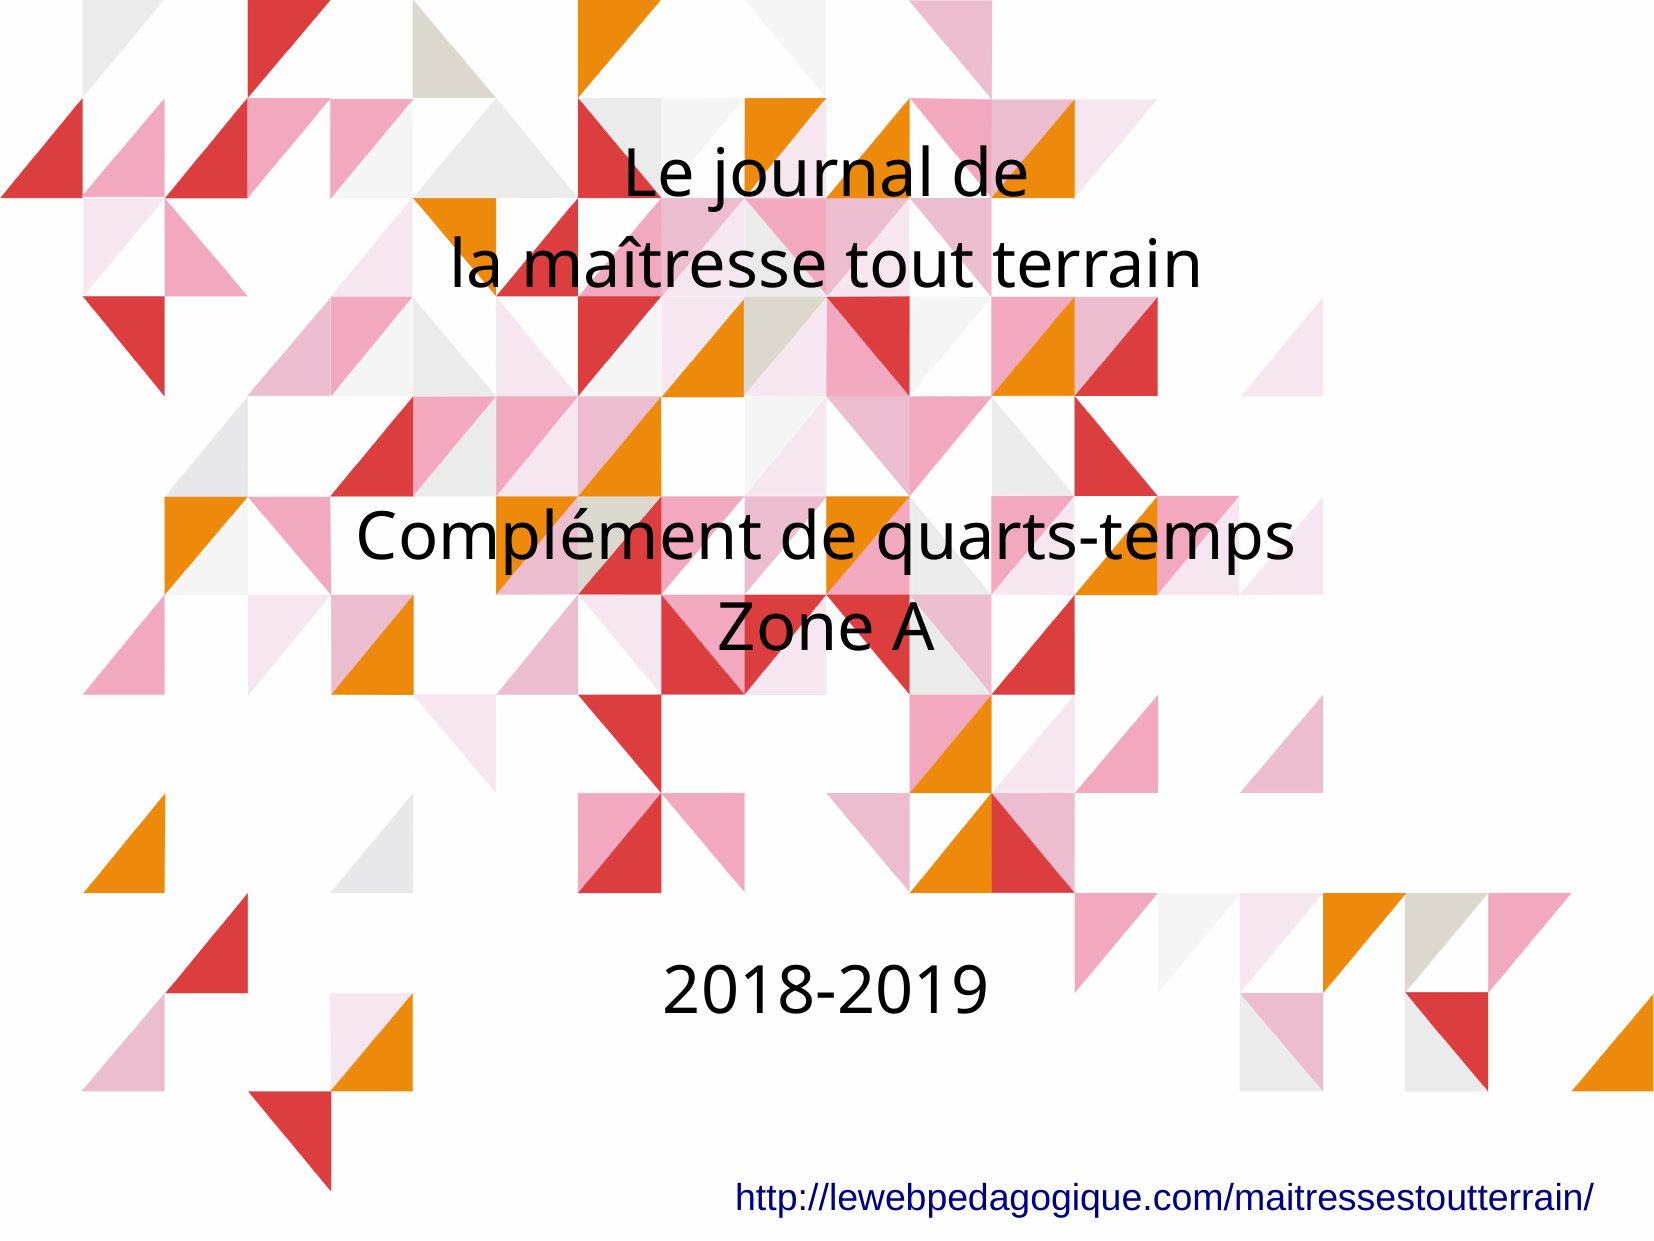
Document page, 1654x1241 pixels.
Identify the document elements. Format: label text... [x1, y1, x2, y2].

subtitle Le journal de la maîtresse tout terrain Complément de quarts-temps Zone A 2018-2019 [82, 49, 1571, 1109]
picture [0, 0, 1654, 1241]
text_box http://lewebpedagogique.com/maitressestoutterrain/ [720, 1169, 1630, 1241]
